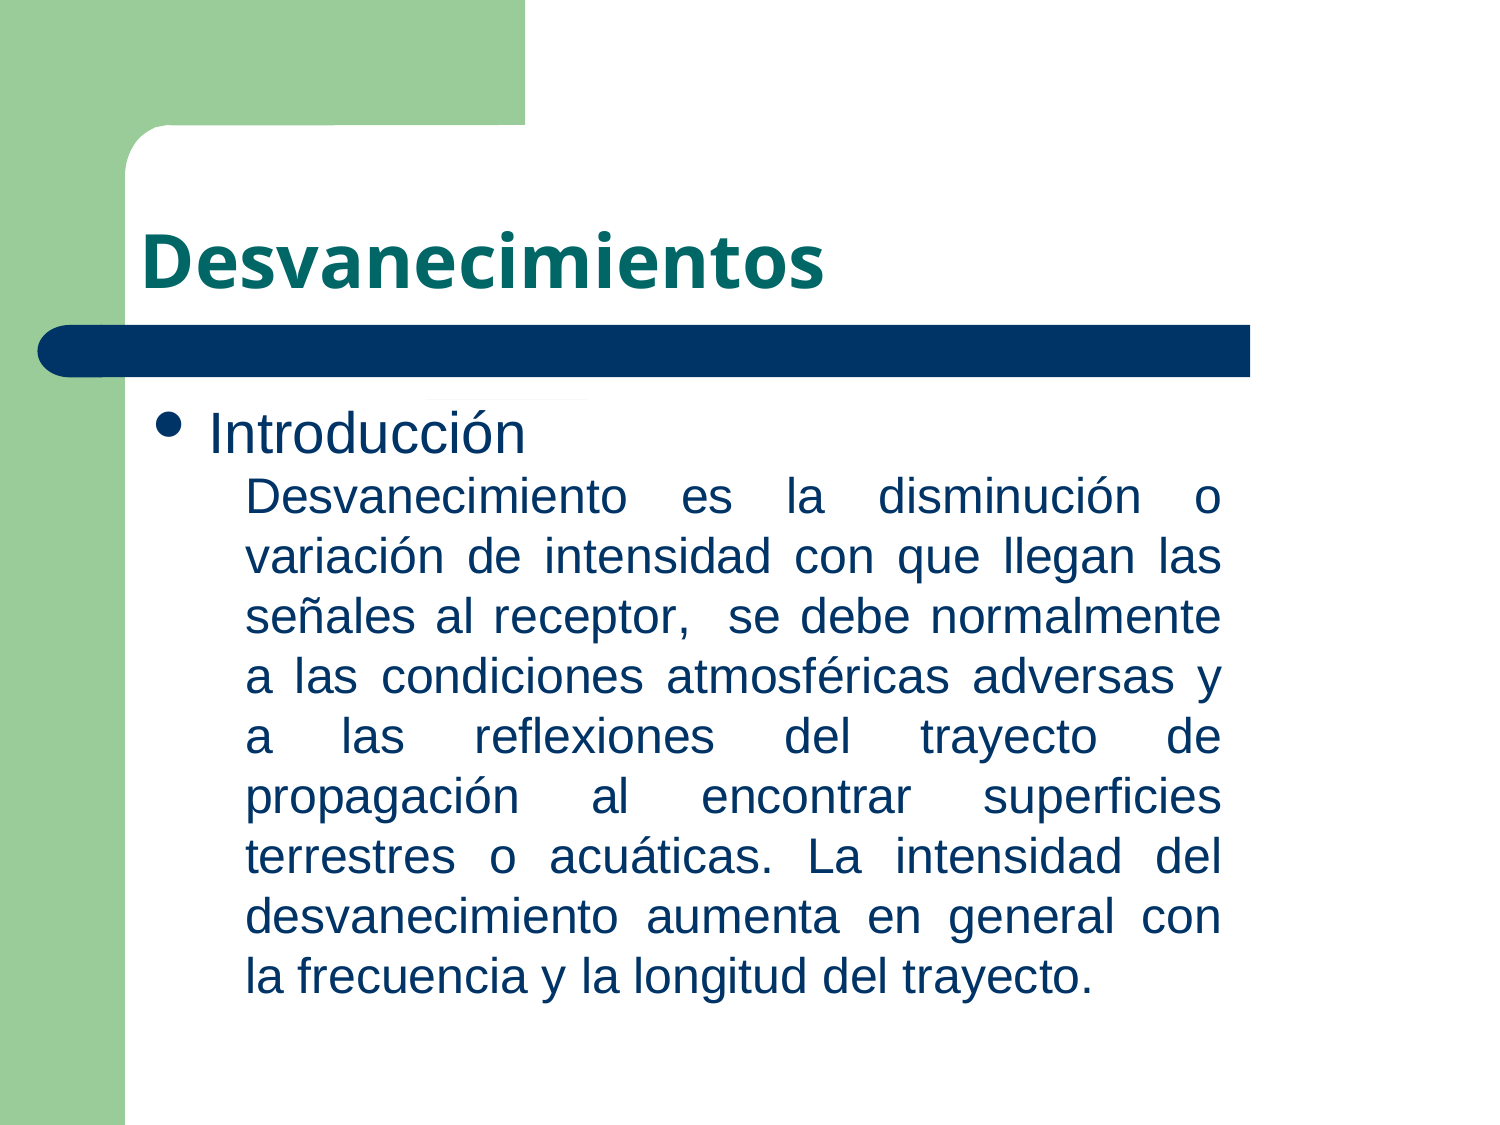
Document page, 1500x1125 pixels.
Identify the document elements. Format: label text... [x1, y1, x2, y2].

text_box Desvanecimiento es la disminución o variación de intensidad con que llegan las señales al receptor, se debe normalmente a las condiciones atmosféricas adversas y a las reflexiones del trayecto de propagación al encontrar superficies terrestres o acuáticas. La intensidad del desvanecimiento aumenta en general con la frecuencia y la longitud del trayecto. [230, 456, 1238, 1012]
title Desvanecimientos [124, 124, 1425, 313]
list Introducción [137, 387, 1400, 999]
